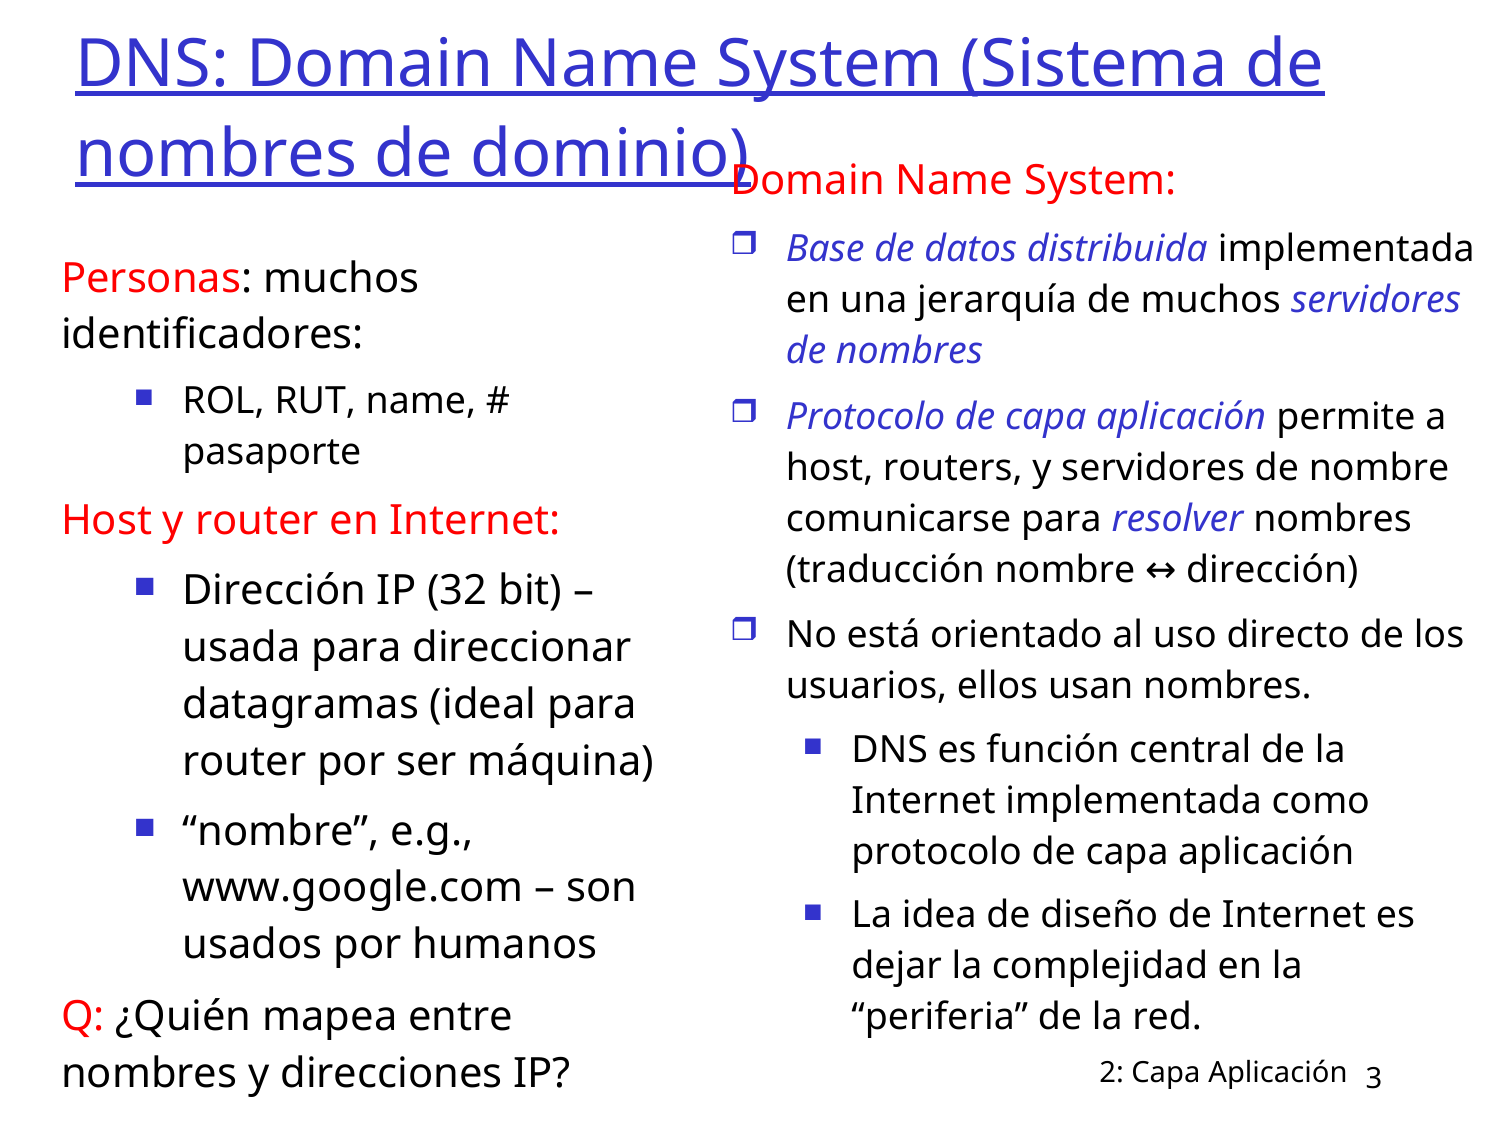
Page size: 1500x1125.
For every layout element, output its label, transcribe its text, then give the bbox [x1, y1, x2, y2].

list Domain Name System: Base de datos distribuida implementada en una jerarquía de muchos servidores de nombres Protocolo de capa aplicación permite a host, routers, y servidores de nombre comunicarse para resolver nombres (traducción nombre ↔ dirección)‏ No está orientado al uso directo de los usuarios, ellos usan nombres. DNS es función central de la Internet implementada como protocolo de capa aplicación La idea de diseño de Internet es dejar la complejidad en la “periferia” de la red. [730, 149, 1481, 972]
title DNS: Domain Name System (Sistema de nombres de dominio)‏ [75, 30, 1426, 181]
list Personas: muchos identificadores: ROL, RUT, name, # pasaporte Host y router en Internet: Dirección IP (32 bit) – usada para direccionar datagramas (ideal para router por ser máquina)‏ “nombre”, e.g., www.google.com – son usados por humanos Q: ¿Quién mapea entre nombres y direcciones IP? [61, 247, 699, 976]
